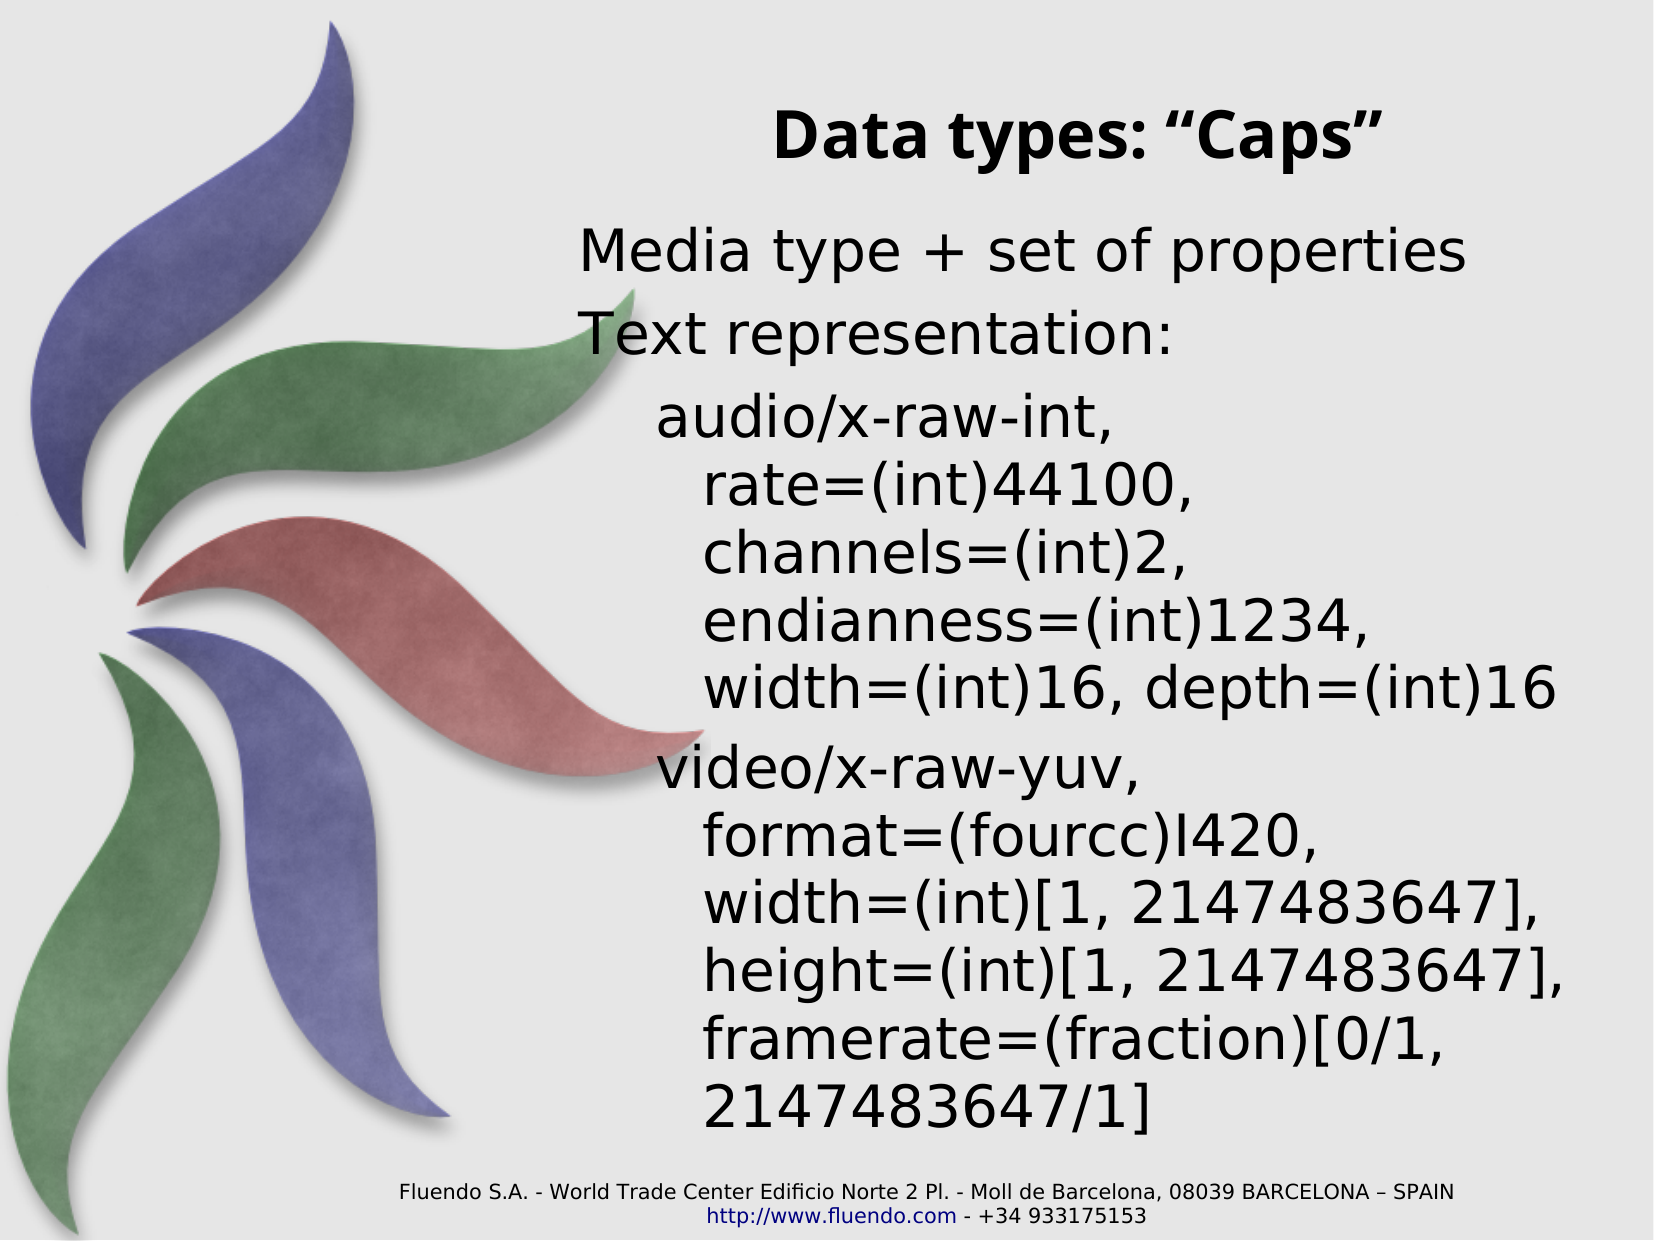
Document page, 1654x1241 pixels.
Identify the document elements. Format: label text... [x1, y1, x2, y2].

list Media type + set of properties Text representation: audio/x-raw-int, rate=(int)44100, channels=(int)2, endianness=(int)1234, width=(int)16, depth=(int)16 video/x-raw-yuv, format=(fourcc)I420, width=(int)[1, 2147483647], height=(int)[1, 2147483647], framerate=(fraction)[0/1, 2147483647/1] [561, 217, 1595, 1141]
title Data types: “Caps” [561, 59, 1595, 207]
picture [0, 0, 711, 1241]
